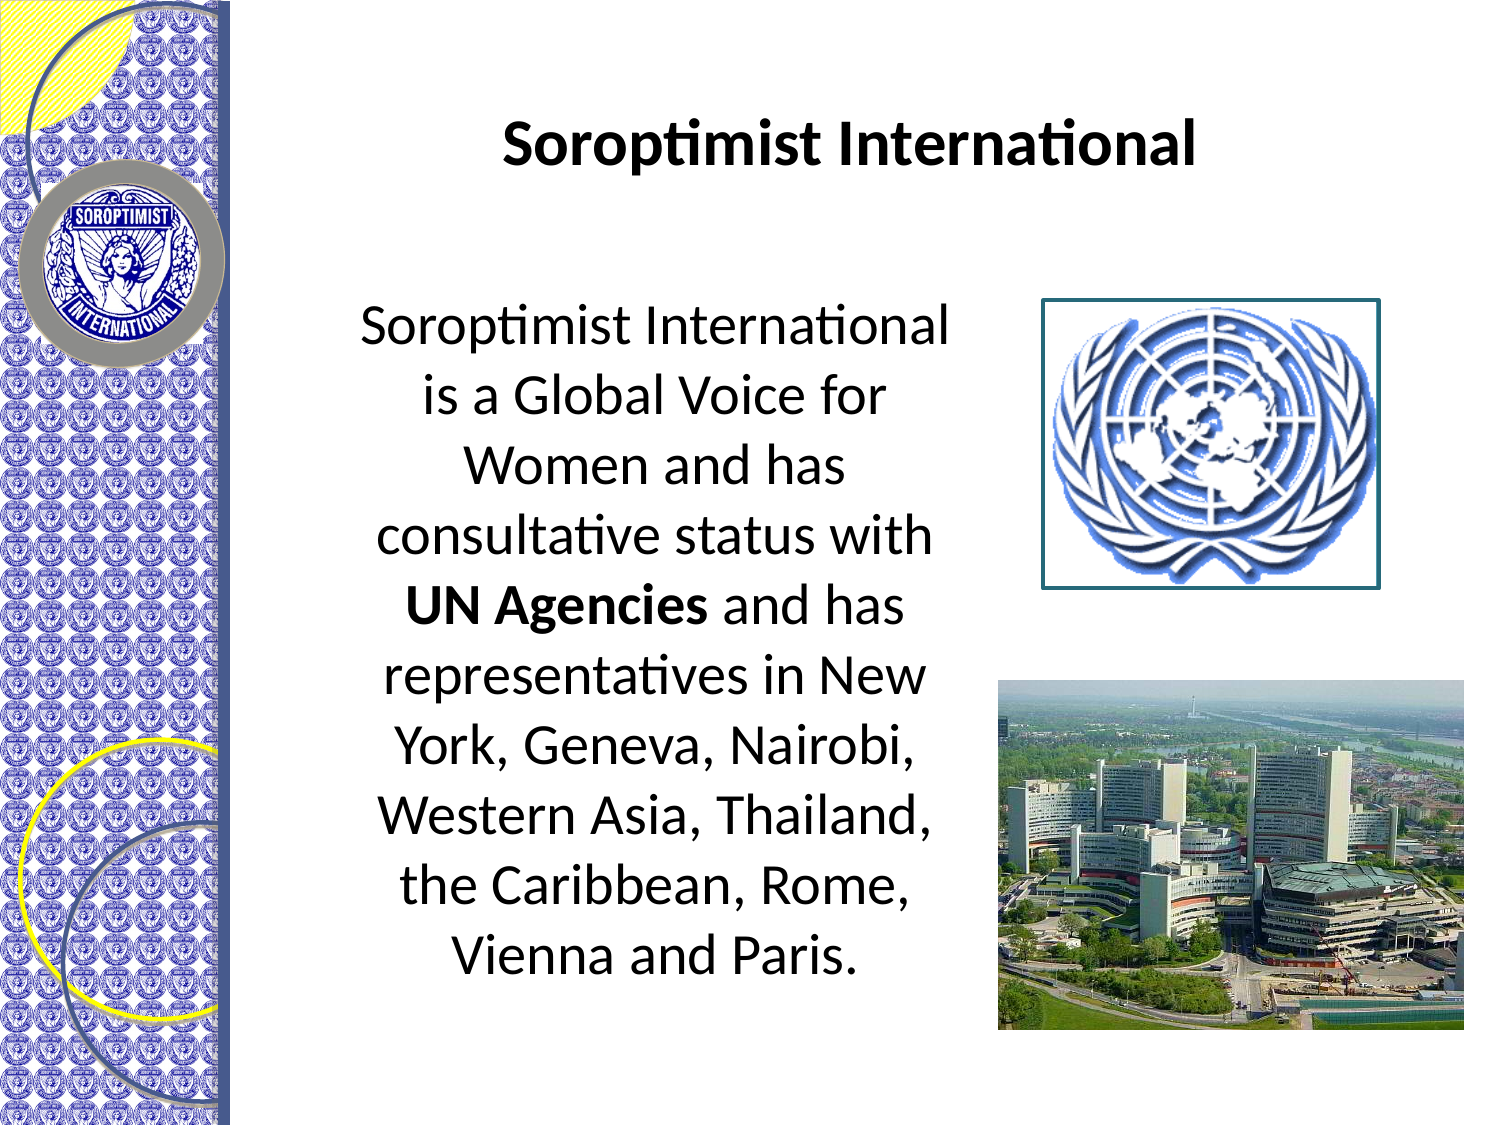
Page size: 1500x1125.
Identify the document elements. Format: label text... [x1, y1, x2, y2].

picture [23, 747, 212, 972]
picture [32, 16, 133, 130]
picture [66, 830, 212, 1016]
picture [1, 1, 134, 134]
picture [998, 680, 1464, 1030]
picture [0, 134, 218, 1125]
picture [31, 11, 212, 207]
title Soroptimist International [235, 45, 1466, 233]
chart [1045, 302, 1377, 587]
picture [44, 187, 198, 342]
picture [136, 0, 212, 8]
text_box Soroptimist International is a Global Voice for Women and has consultative status with UN Agencies and has representatives in New York, Geneva, Nairobi, Western Asia, Thailand, the Caribbean, Rome, Vienna and Paris. [336, 279, 975, 994]
picture [70, 996, 212, 1099]
